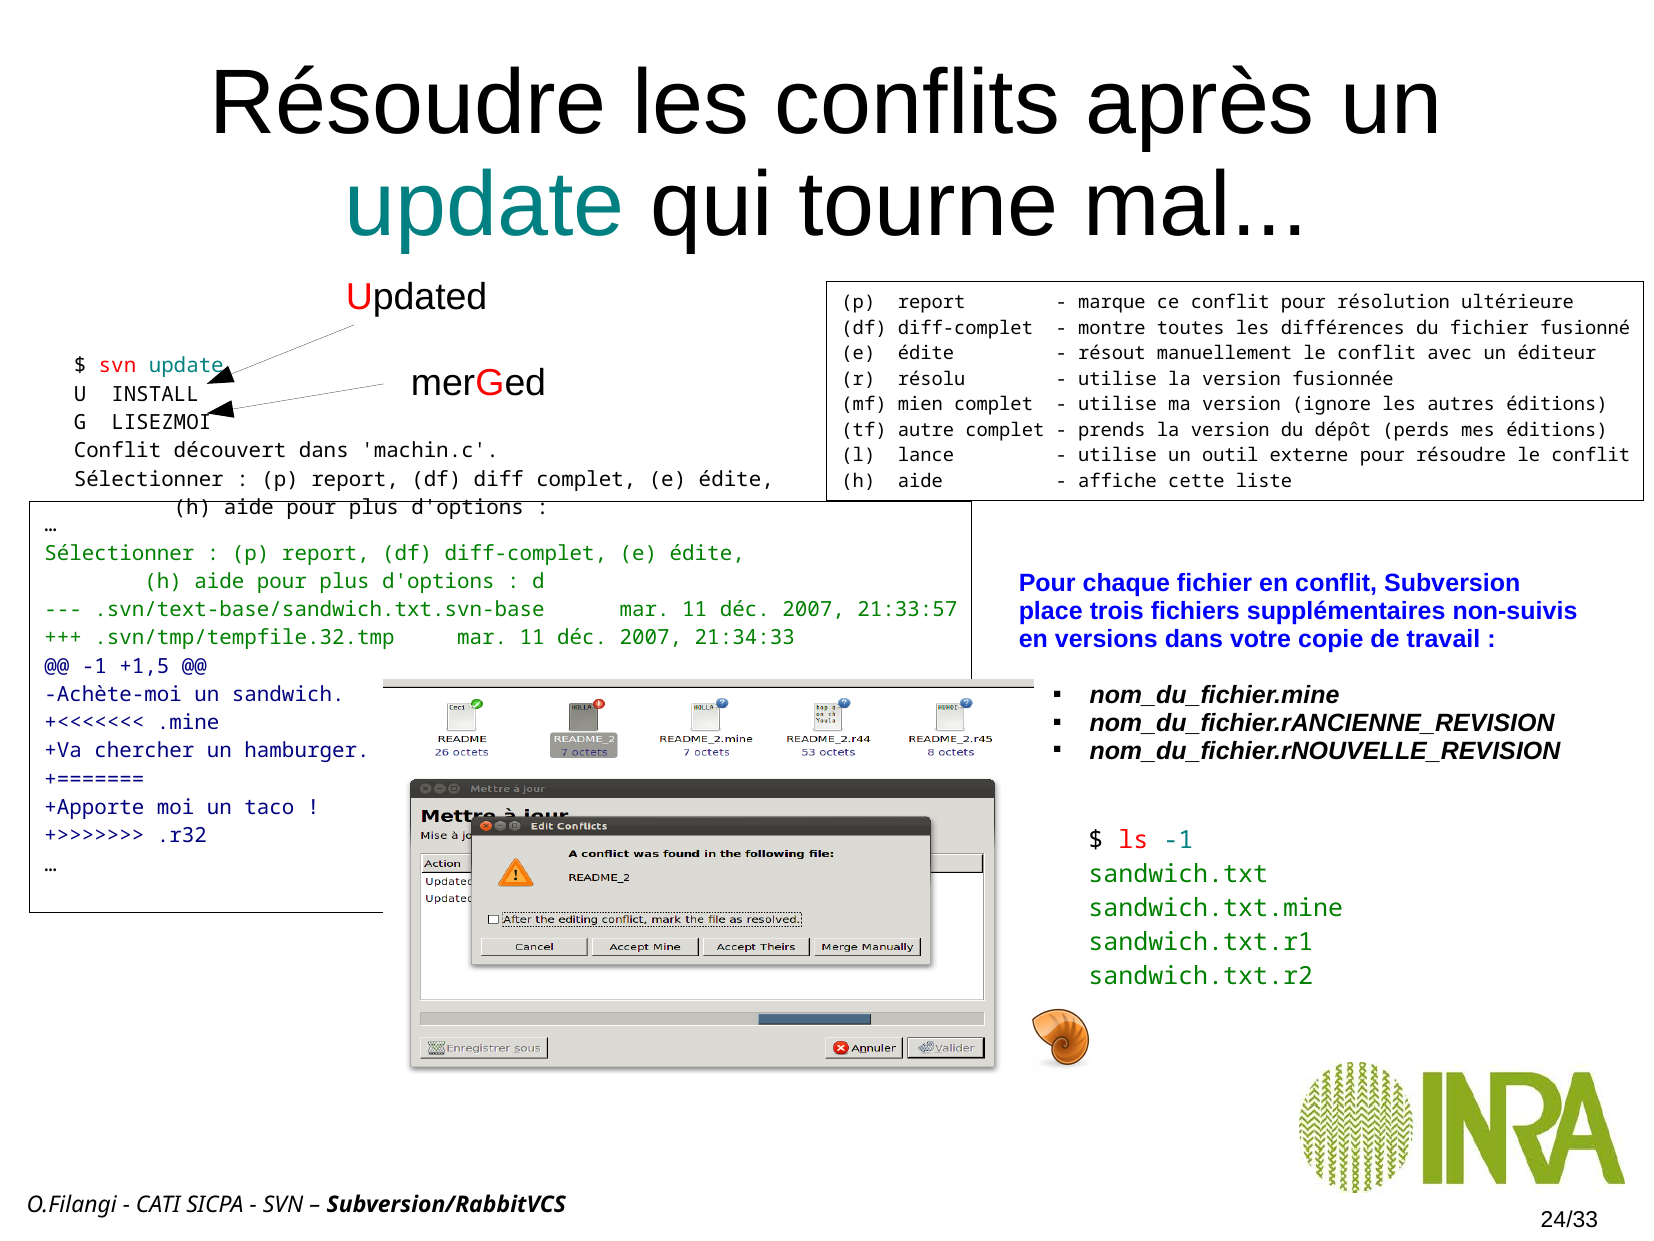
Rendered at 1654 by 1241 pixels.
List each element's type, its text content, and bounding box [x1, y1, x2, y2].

title Résoudre les conflits après un update qui tourne mal... [82, 49, 1571, 257]
text_box … Sélectionner : (p) report, (df) diff-complet, (e) édite, (h) aide pour plus d'options : d --- .svn/text-base/sandwich.txt.svn-base mar. 11 déc. 2007, 21:33:57 +++ .svn/tmp/tempfile.32.tmp mar. 11 déc. 2007, 21:34:33 @@ -1 +1,5 @@ -Achète-moi un sandwich. +<<<<<<< .mine +Va chercher un hamburger. +======= +Apporte moi un taco ! +>>>>>>> .r32 … [29, 501, 972, 857]
text_box Pour chaque fichier en conflit, Subversion place trois fichiers supplémentaires non-suivis en versions dans votre copie de travail : nom_du_fichier.mine nom_du_fichier.rANCIENNE_REVISION nom_du_fichier.rNOUVELLE_REVISION [1003, 561, 1595, 772]
text_box O.Filangi - CATI SICPA - SVN – Subversion/RabbitVCS [5, 1181, 611, 1227]
text_box (p) report - marque ce conflit pour résolution ultérieure (df) diff-complet - montre toutes les différences du fichier fusionné (e) édite - résout manuellement le conflit avec un éditeur (r) résolu - utilise la version fusionnée (mf) mien complet - utilise ma version (ignore les autres éditions) (tf) autre complet - prends la version du dépôt (perds mes éditions) (l) lance - utilise un outil externe pour résoudre le conflit (h) aide - affiche cette liste [826, 281, 1644, 473]
text_box $ svn update U INSTALL G LISEZMOI Conflit découvert dans 'machin.c'. Sélectionner : (p) report, (df) diff complet, (e) édite, (h) aide pour plus d'options : [59, 343, 789, 501]
text_box $ ls -1 sandwich.txt sandwich.txt.mine sandwich.txt.r1 sandwich.txt.r2 [1073, 814, 1359, 975]
text_box <numéro>/34 [1525, 1199, 1654, 1241]
text_box merGed [396, 354, 562, 412]
picture [1299, 1062, 1625, 1193]
text_box Updated [331, 267, 502, 325]
picture [383, 679, 1093, 1093]
